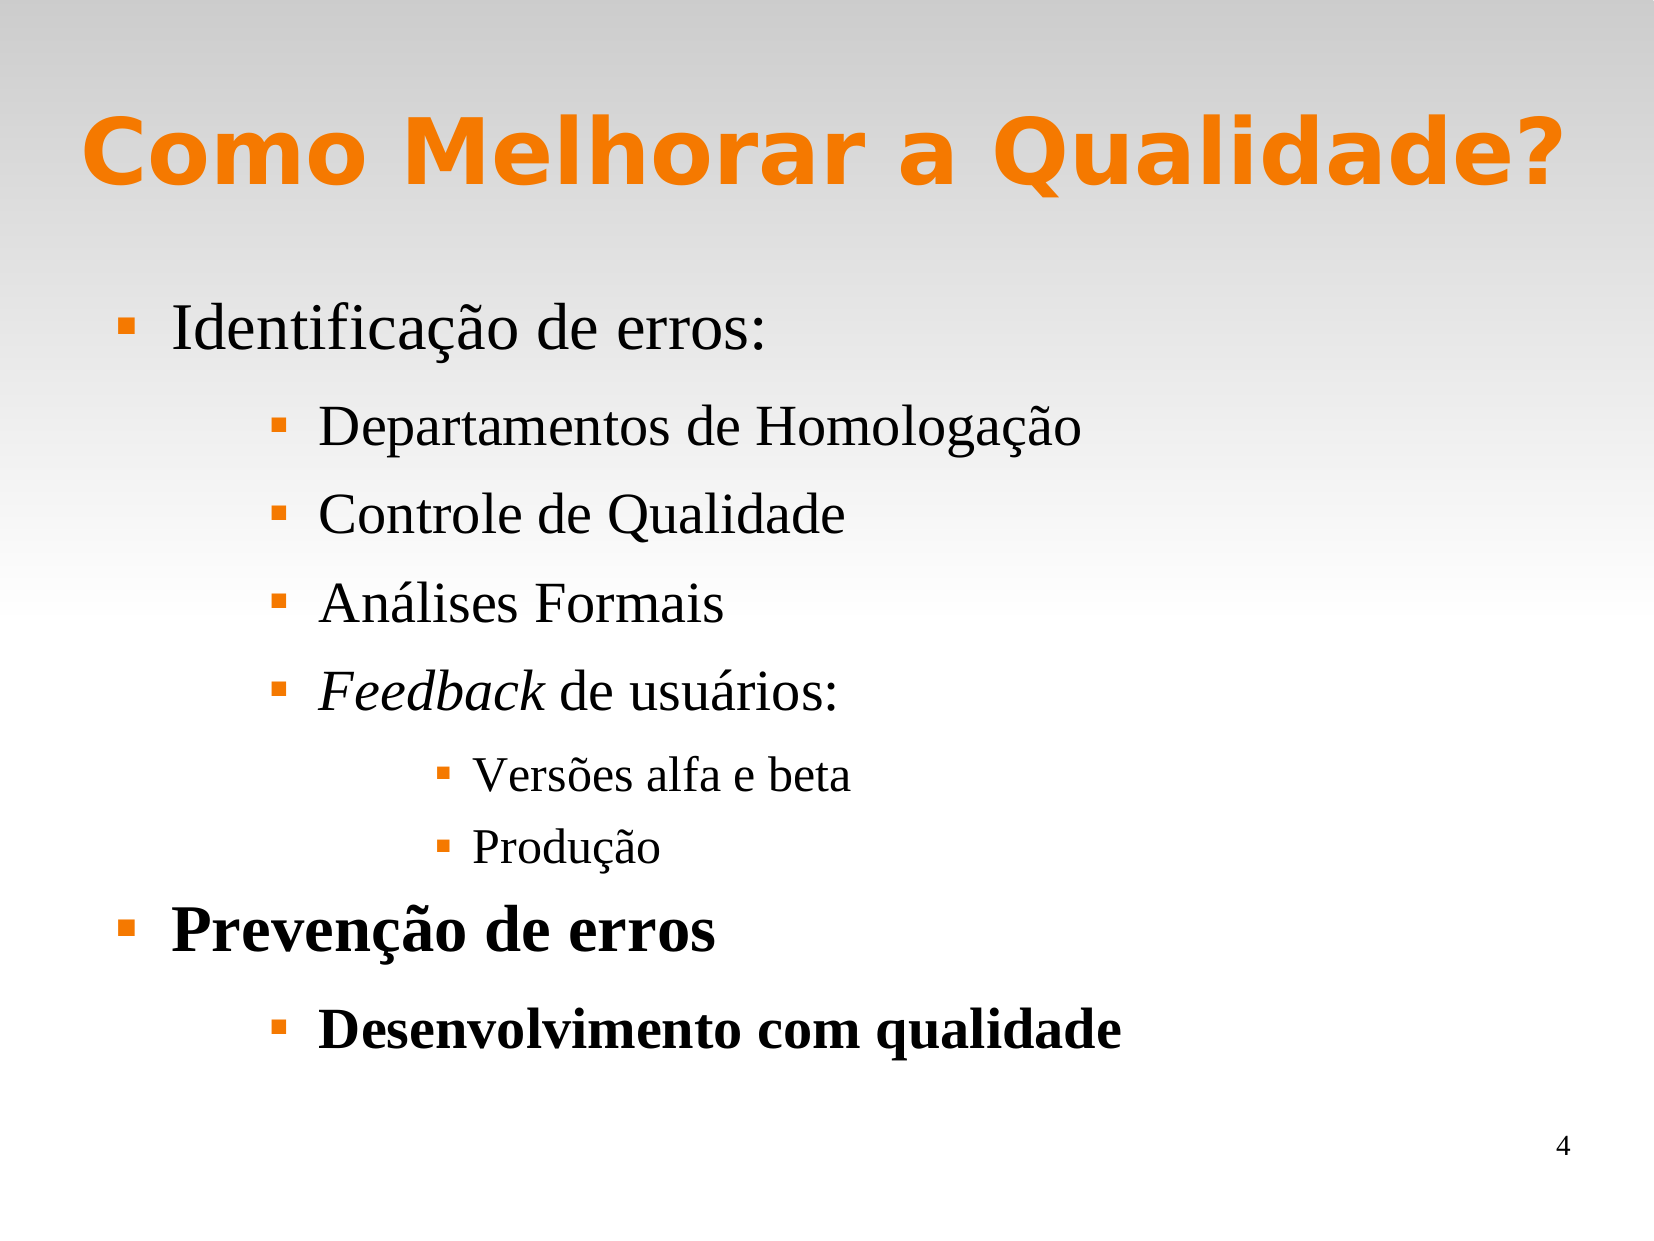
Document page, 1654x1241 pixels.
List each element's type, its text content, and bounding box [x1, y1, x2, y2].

list Identificação de erros: Departamentos de Homologação Controle de Qualidade Análises Formais Feedback de usuários: Versões alfa e beta Produção Prevenção de erros Desenvolvimento com qualidade [82, 290, 1571, 1127]
title Como Melhorar a Qualidade? [37, 49, 1613, 257]
